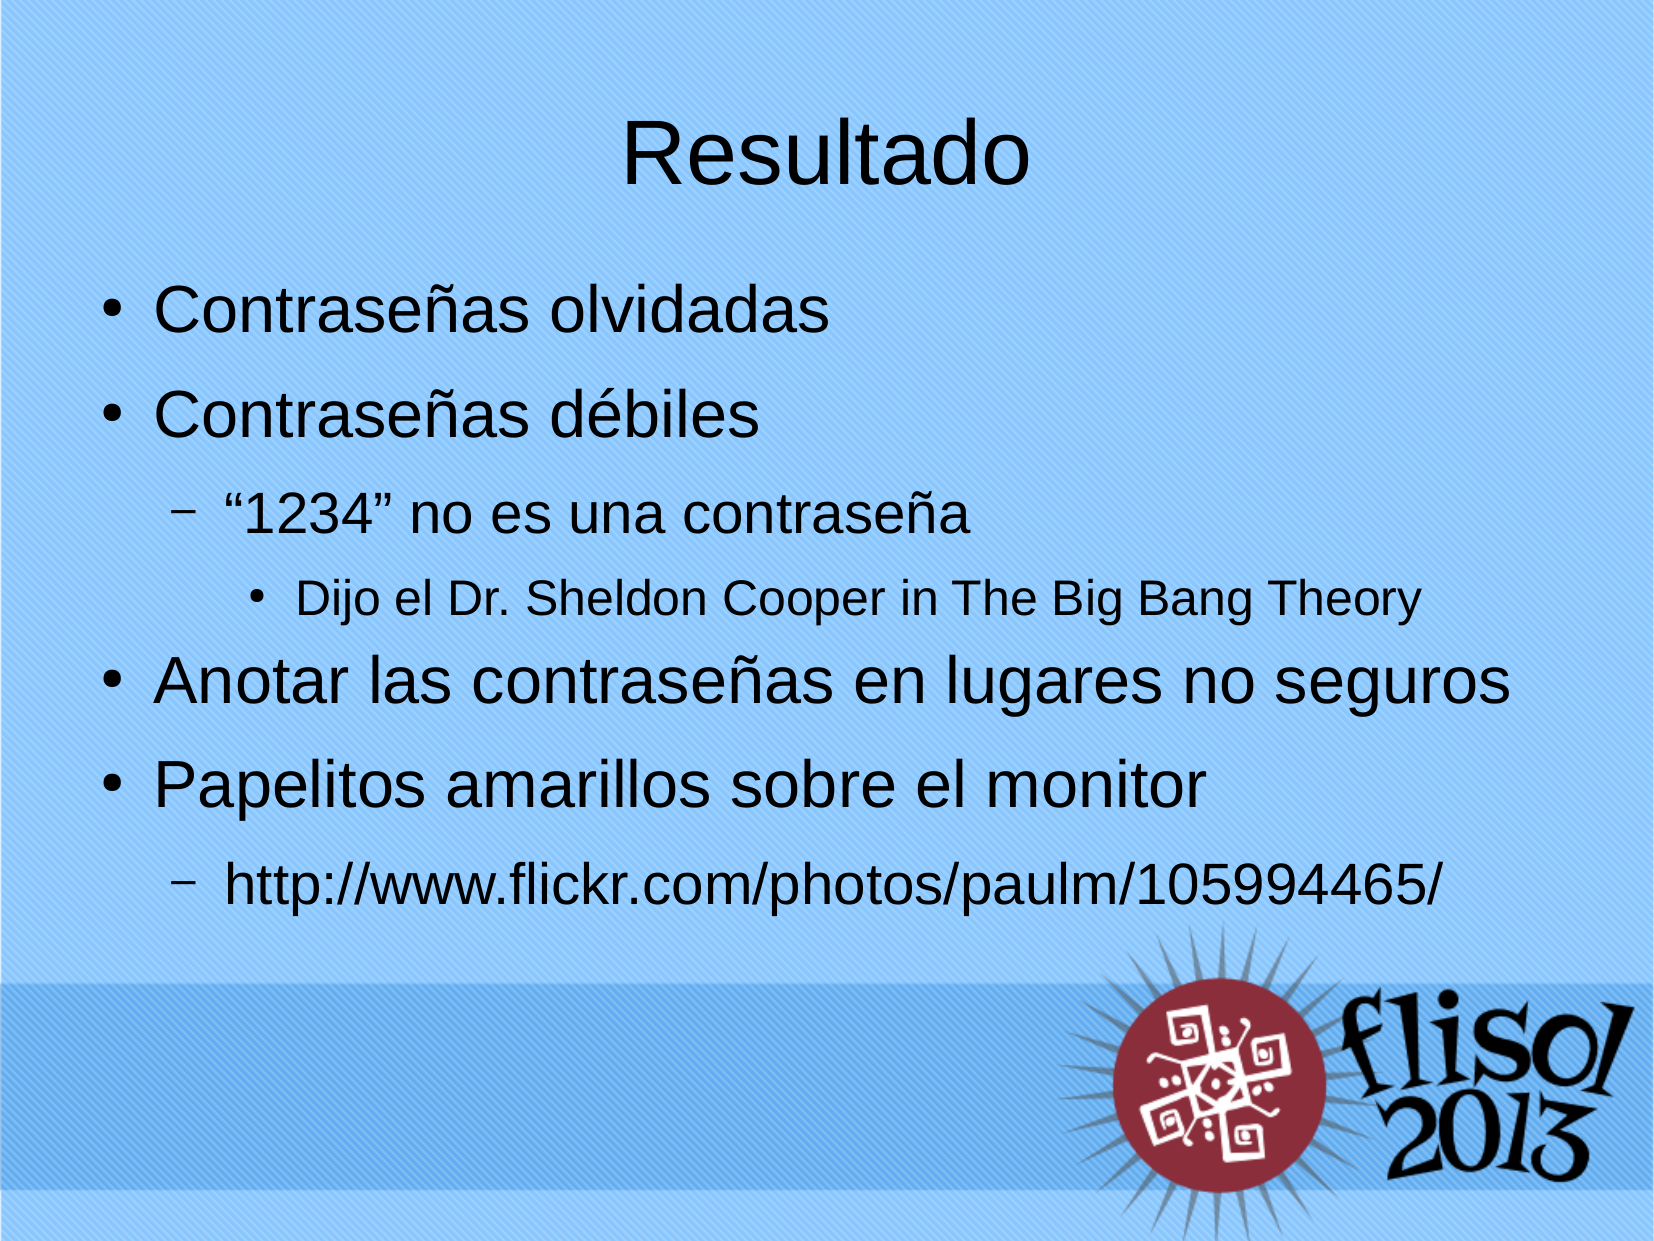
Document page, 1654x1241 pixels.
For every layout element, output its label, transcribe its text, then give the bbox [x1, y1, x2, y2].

picture [0, 0, 1654, 1241]
title Resultado [82, 49, 1571, 257]
list Contraseñas olvidadas Contraseñas débiles “1234” no es una contraseña Dijo el Dr. Sheldon Cooper in The Big Bang Theory Anotar las contraseñas en lugares no seguros Papelitos amarillos sobre el monitor http://www.flickr.com/photos/paulm/105994465/ [82, 272, 1538, 992]
